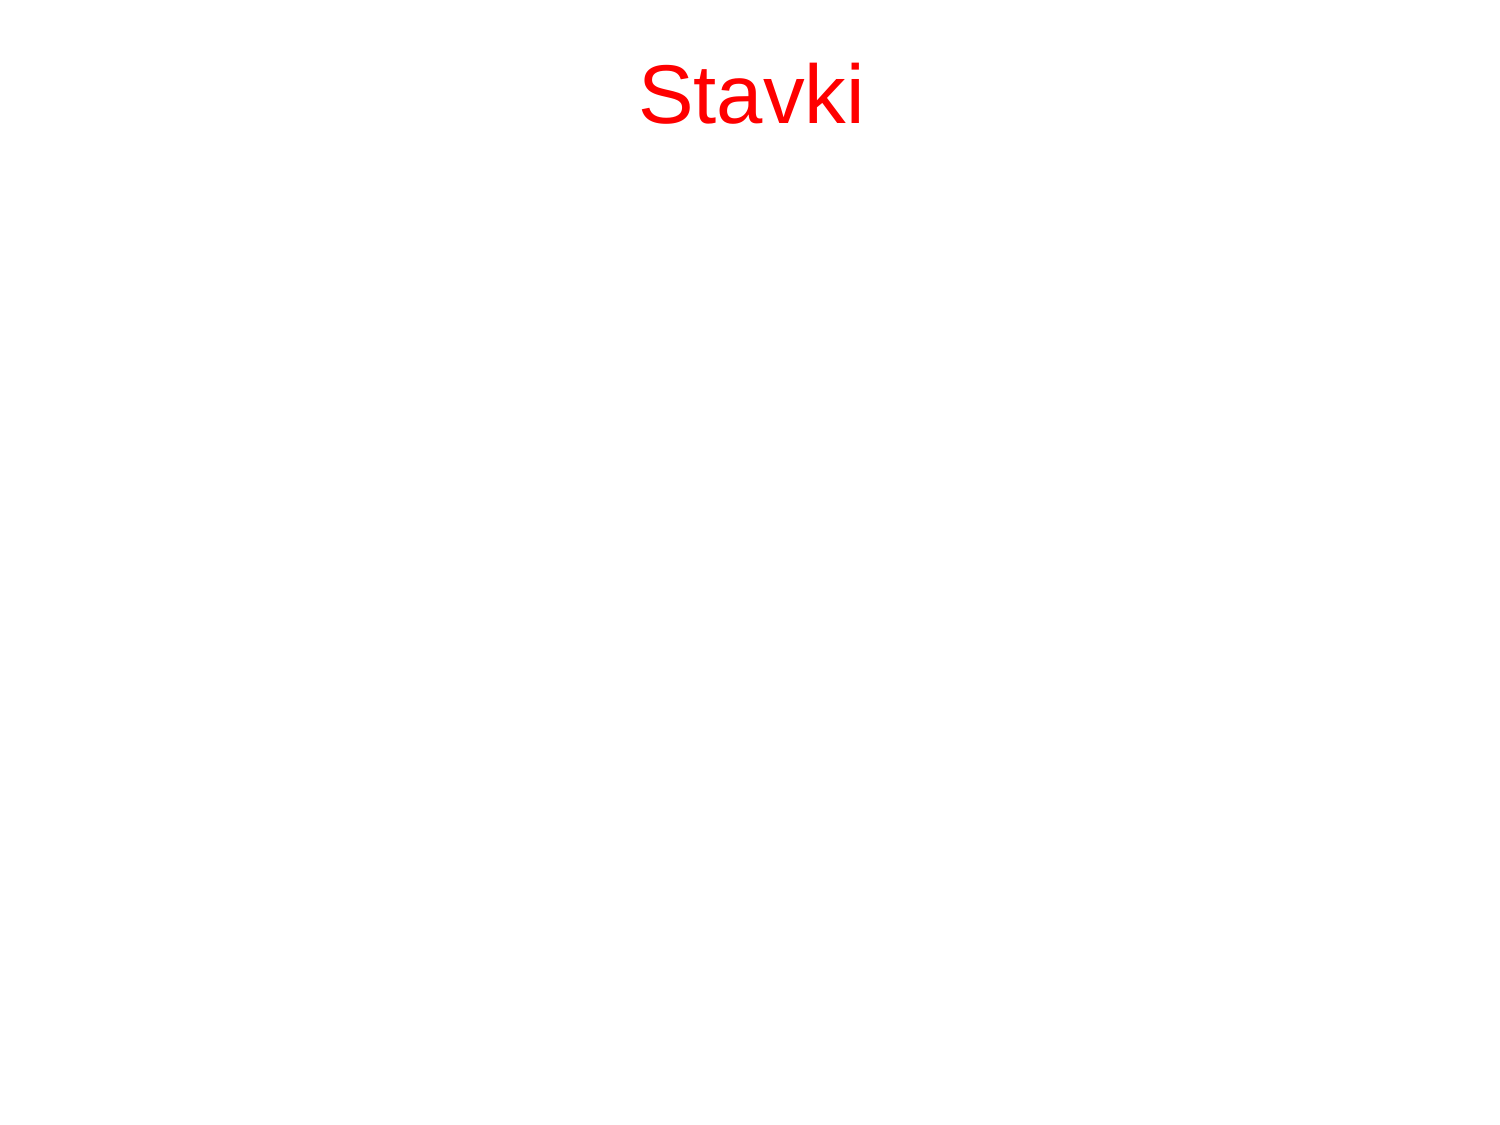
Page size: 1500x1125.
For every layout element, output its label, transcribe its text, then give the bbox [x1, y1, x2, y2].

title Stavki [76, 30, 1427, 149]
